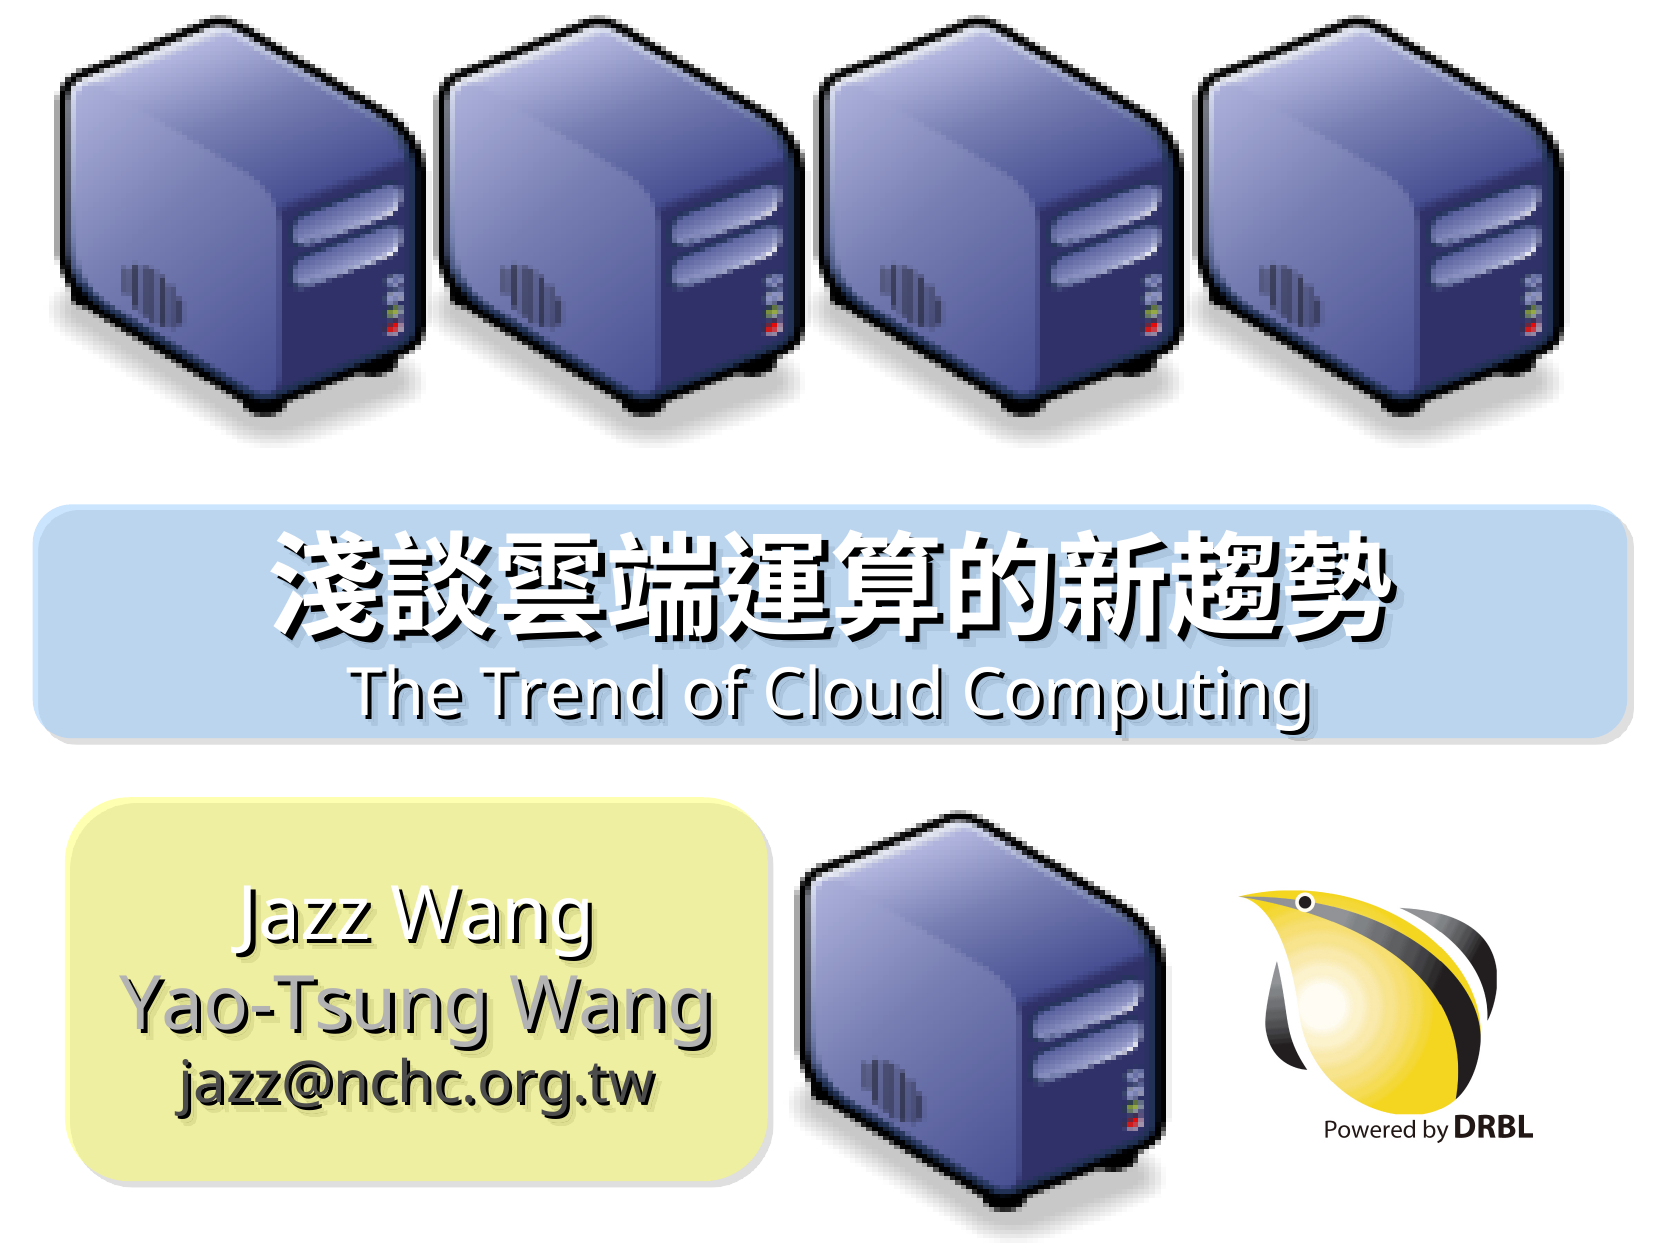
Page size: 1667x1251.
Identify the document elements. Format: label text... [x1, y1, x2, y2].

picture [767, 797, 1211, 1251]
picture [1224, 874, 1548, 1152]
text_box 淺談雲端運算的新趨勢 The Trend of Cloud Computing [32, 504, 1628, 739]
text_box Jazz Wang Yao-Tsung Wang jazz@nchc.org.tw [64, 797, 768, 1182]
picture [27, 2, 1609, 502]
